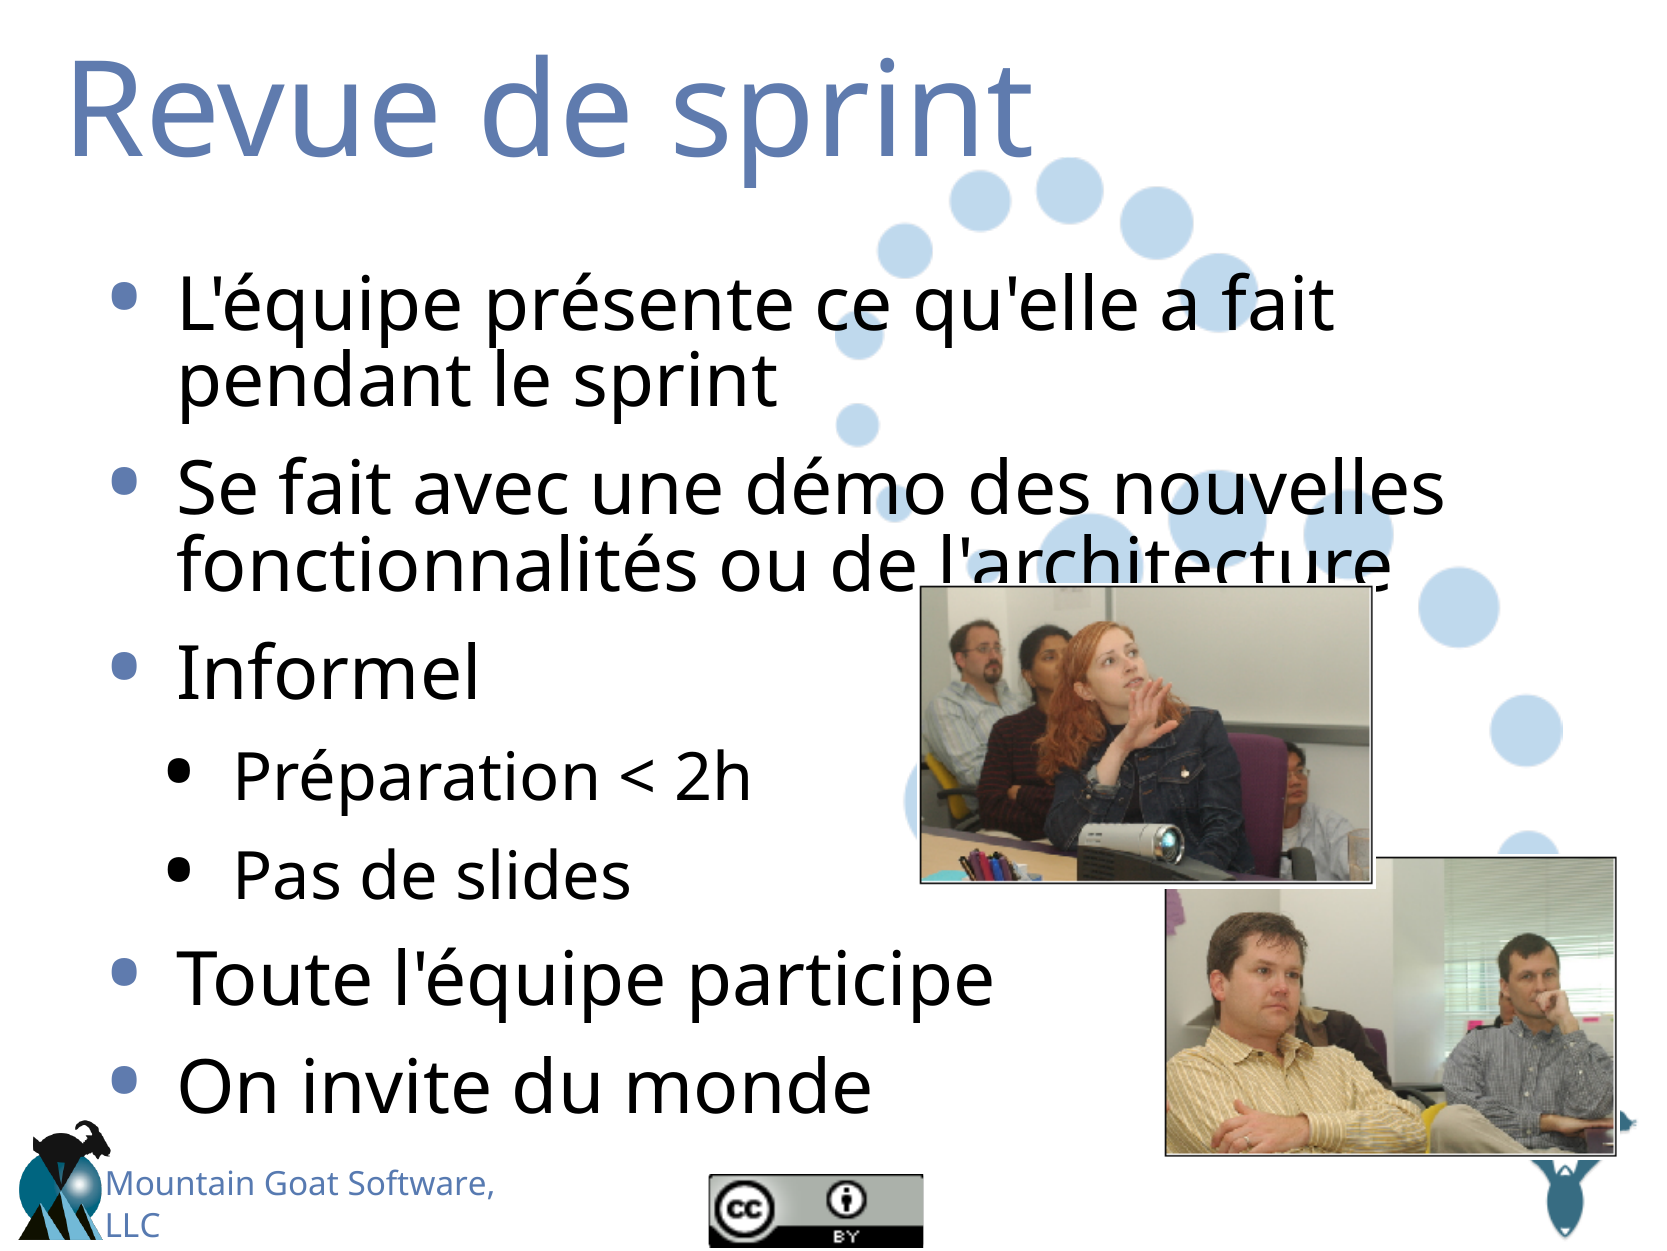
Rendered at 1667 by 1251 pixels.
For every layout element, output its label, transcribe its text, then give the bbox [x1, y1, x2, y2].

picture [835, 194, 1563, 262]
picture [18, 1120, 111, 1240]
title Revue de sprint [56, 18, 1609, 194]
picture [917, 583, 1667, 1251]
list L'équipe présente ce qu'elle a fait pendant le sprint Se fait avec une démo des nouvelles fonctionnalités ou de l'architecture Informel Préparation < 2h Pas de slides Toute l'équipe participe On invite du monde [56, 262, 1609, 1096]
